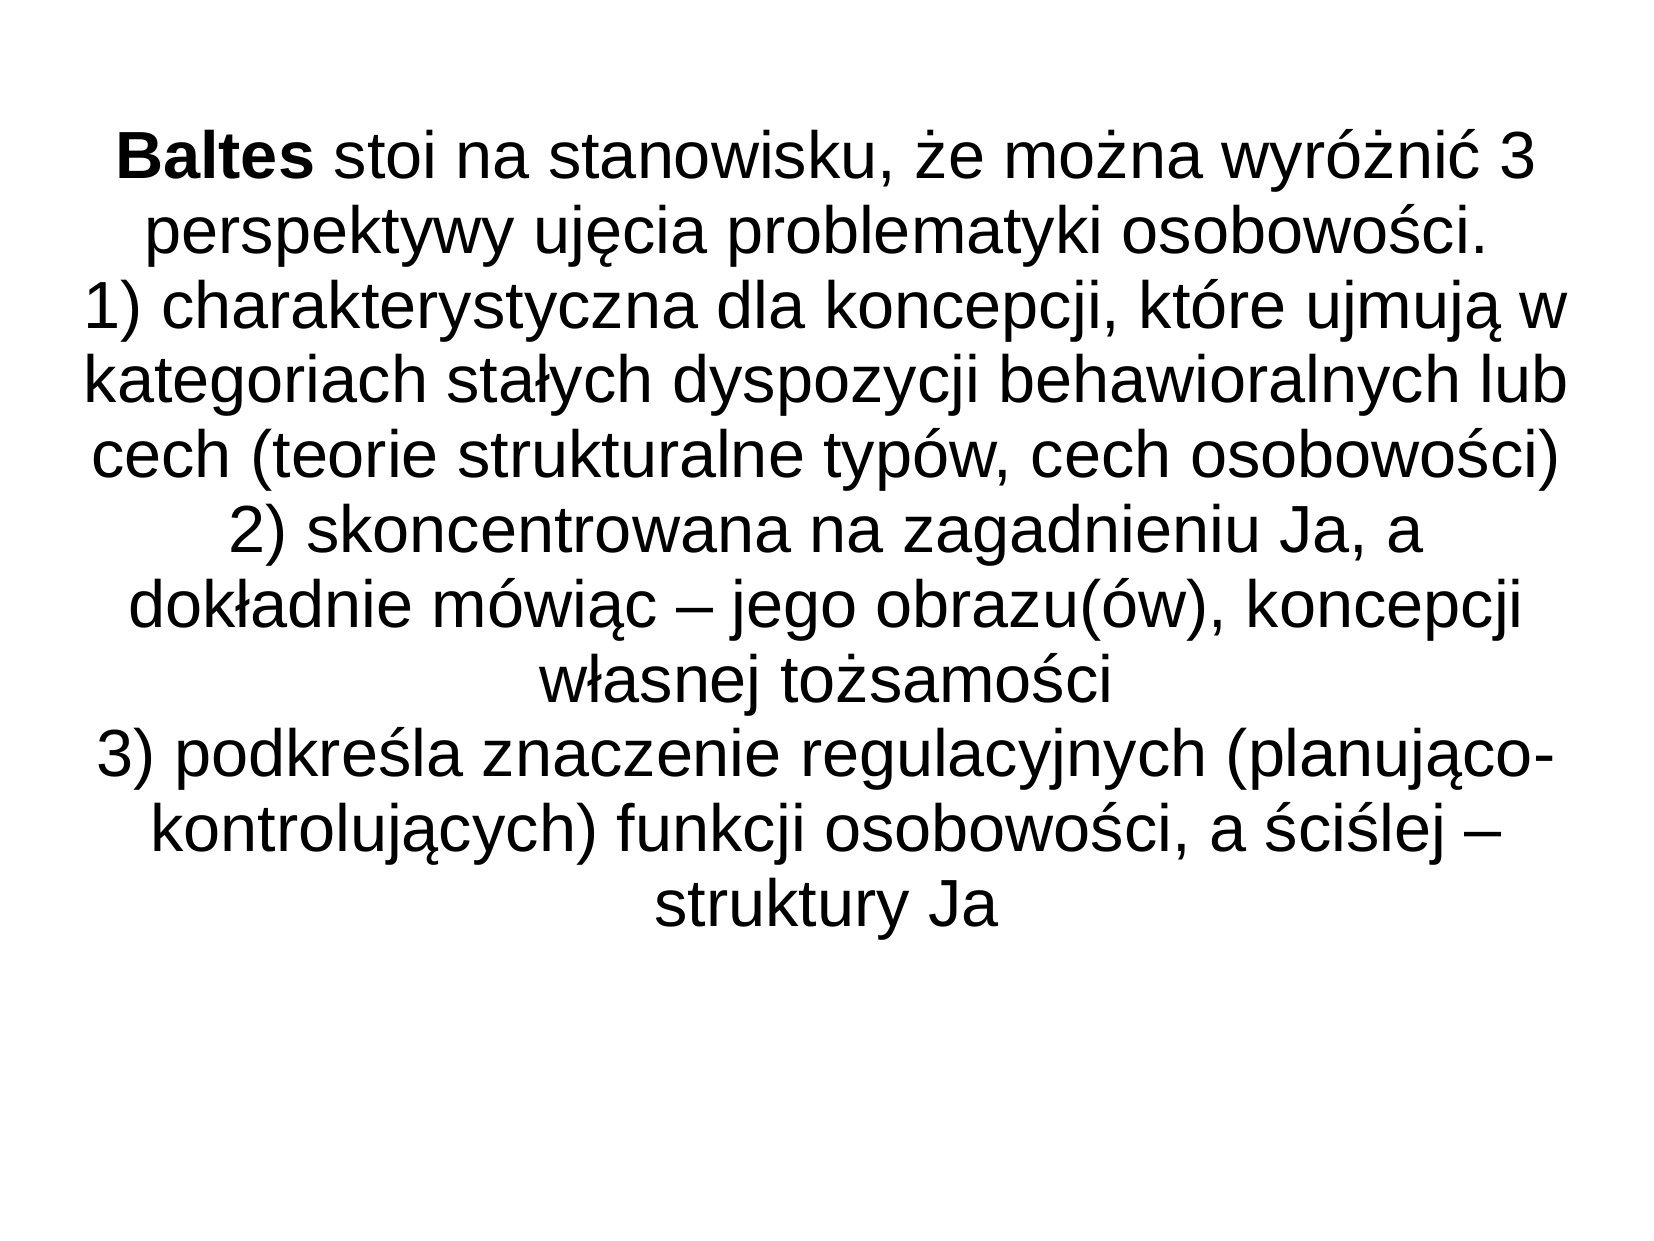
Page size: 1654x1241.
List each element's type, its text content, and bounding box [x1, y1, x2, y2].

subtitle Baltes stoi na stanowisku, że można wyróżnić 3 perspektywy ujęcia problematyki osobowości. 1) charakterystyczna dla koncepcji, które ujmują w kategoriach stałych dyspozycji behawioralnych lub cech (teorie strukturalne typów, cech osobowości) 2) skoncentrowana na zagadnieniu Ja, a dokładnie mówiąc – jego obrazu(ów), koncepcji własnej tożsamości 3) podkreśla znaczenie regulacyjnych (planująco-kontrolujących) funkcji osobowości, a ściślej – struktury Ja [82, 49, 1571, 1010]
